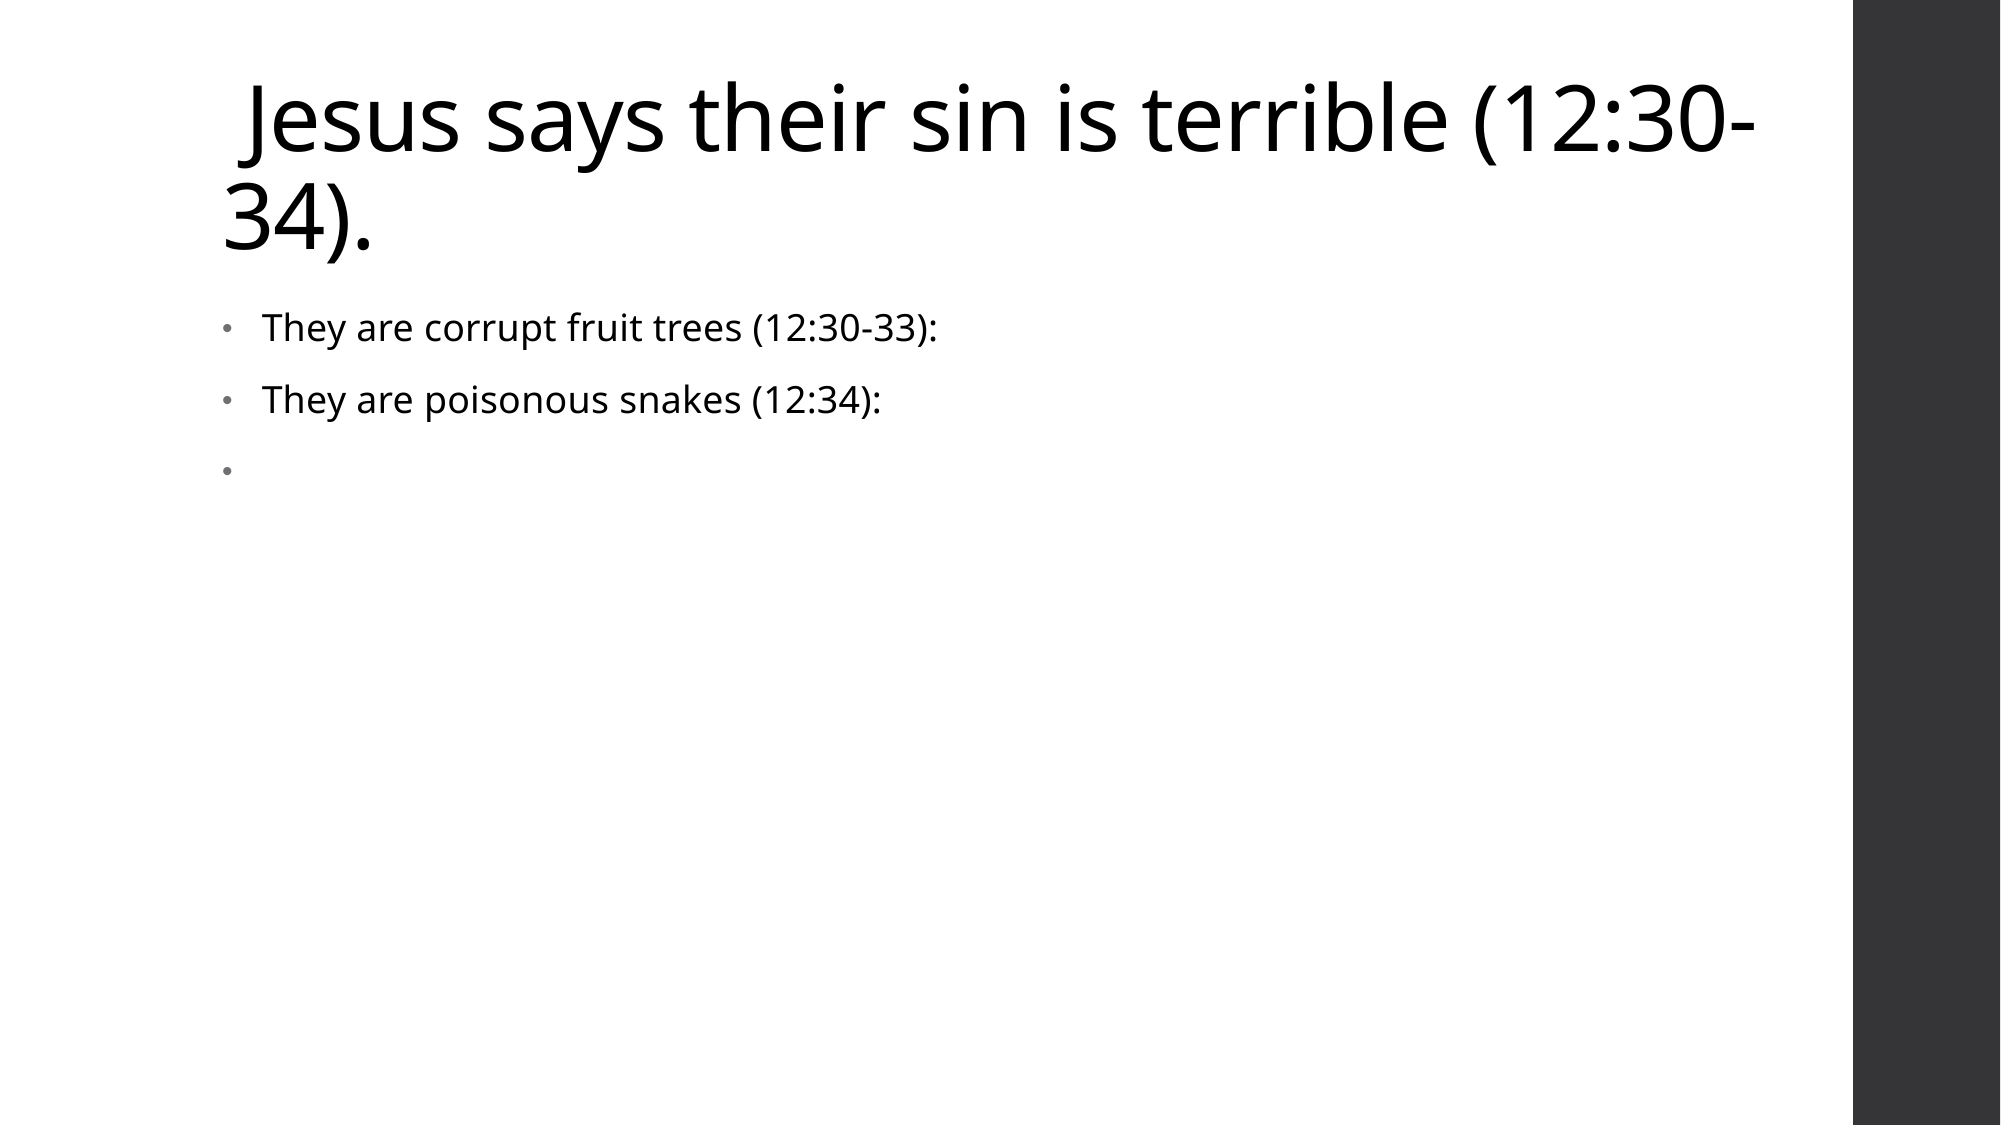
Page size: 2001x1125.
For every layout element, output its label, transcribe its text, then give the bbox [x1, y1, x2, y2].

list They are corrupt fruit trees (12:30-33): They are poisonous snakes (12:34): [206, 299, 1617, 1014]
title Jesus says their sin is terrible (12:30-34). [206, 60, 1797, 278]
